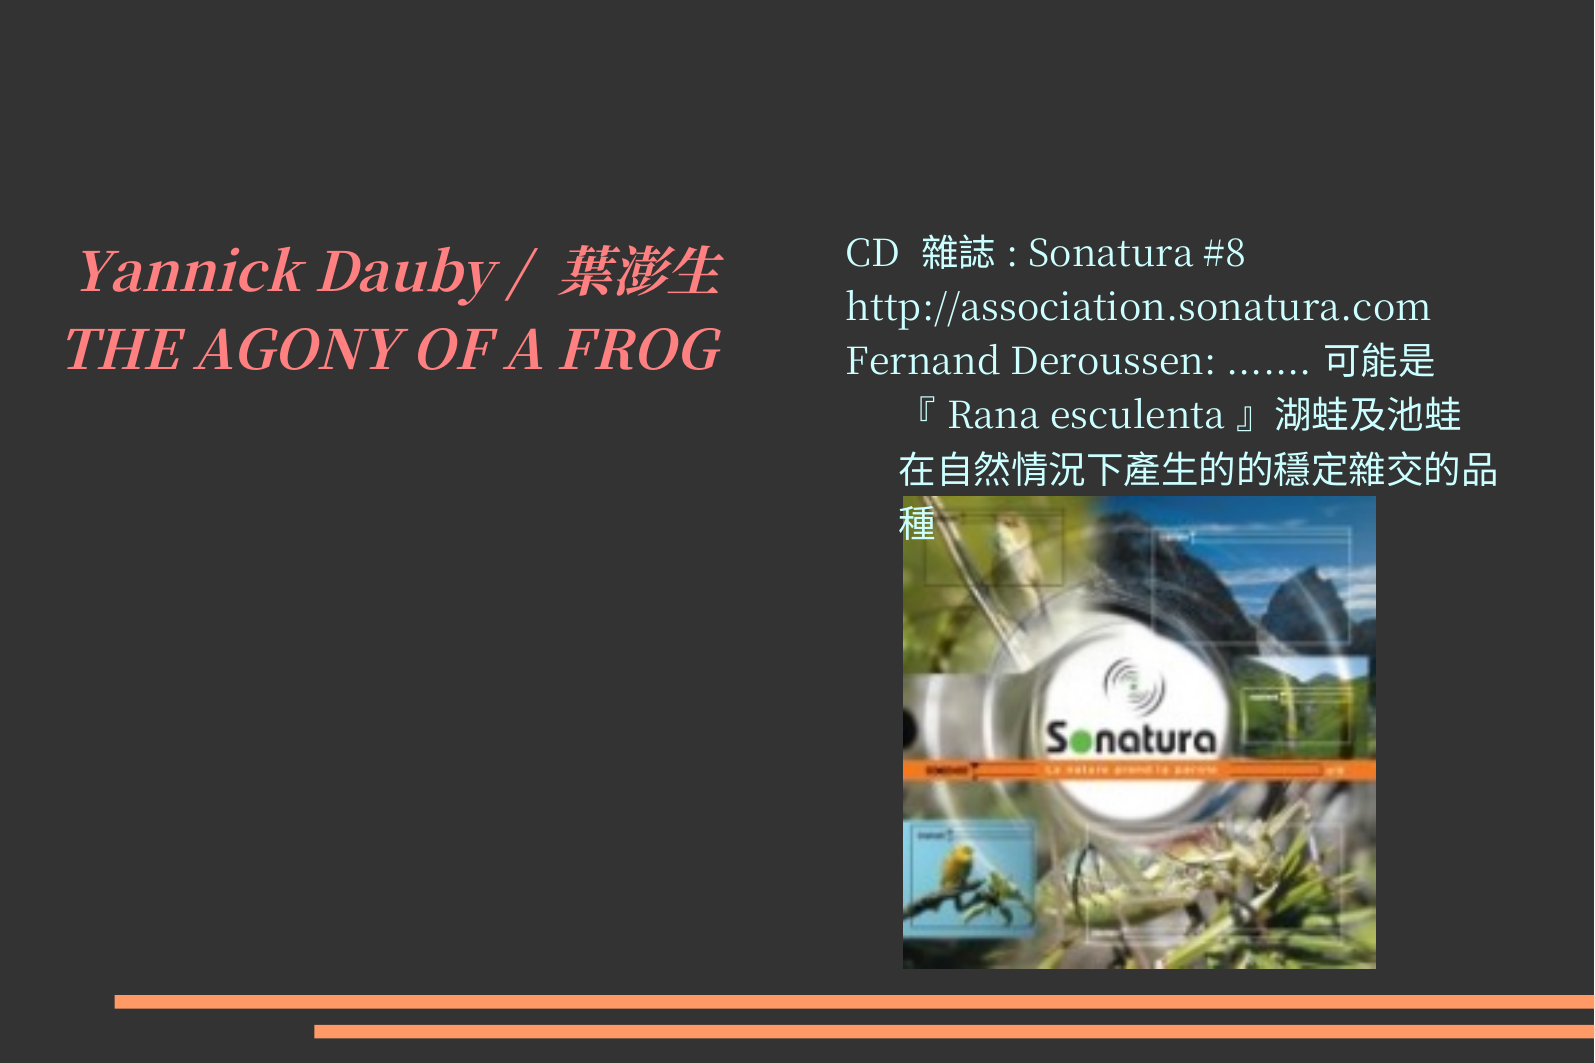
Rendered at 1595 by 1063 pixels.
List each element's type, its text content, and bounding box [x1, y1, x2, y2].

list CD 雜誌: Sonatura #8 http://association.sonatura.com Fernand Deroussen: .......可能是『Rana esculenta』湖蛙及池蛙 在自然情況下產生的的穩定雜交的品種 [828, 222, 1506, 918]
title Yannick Dauby / 葉澎生 THE AGONY OF A FROG [58, 218, 768, 396]
picture [903, 918, 1376, 969]
